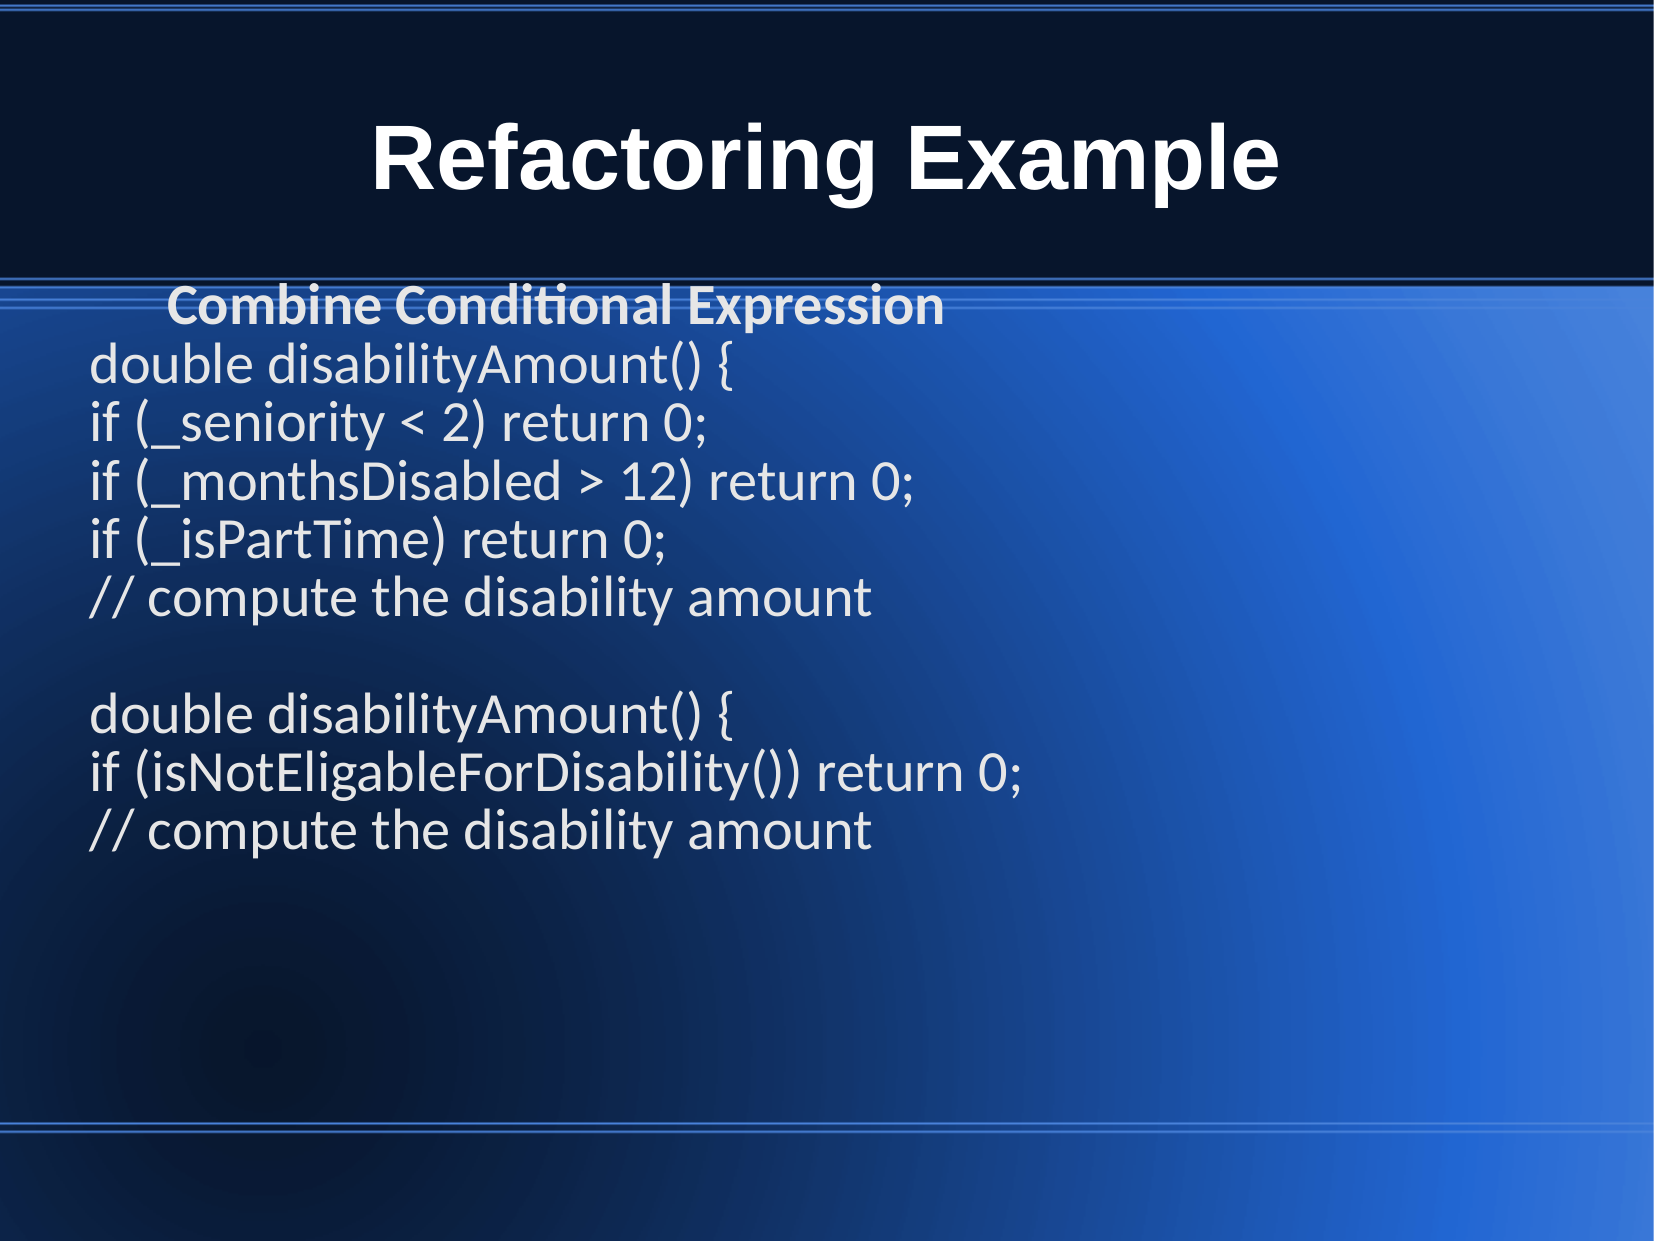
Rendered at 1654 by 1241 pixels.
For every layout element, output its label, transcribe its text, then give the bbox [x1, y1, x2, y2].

title Refactoring Example [82, 56, 1571, 250]
text_box Combine Conditional Expression double disabilityAmount() { if (_seniority < 2) return 0; if (_monthsDisabled > 12) return 0; if (_isPartTime) return 0; // compute the disability amount double disabilityAmount() { if (isNotEligableForDisability()) return 0; // compute the disability amount [75, 273, 1576, 1215]
